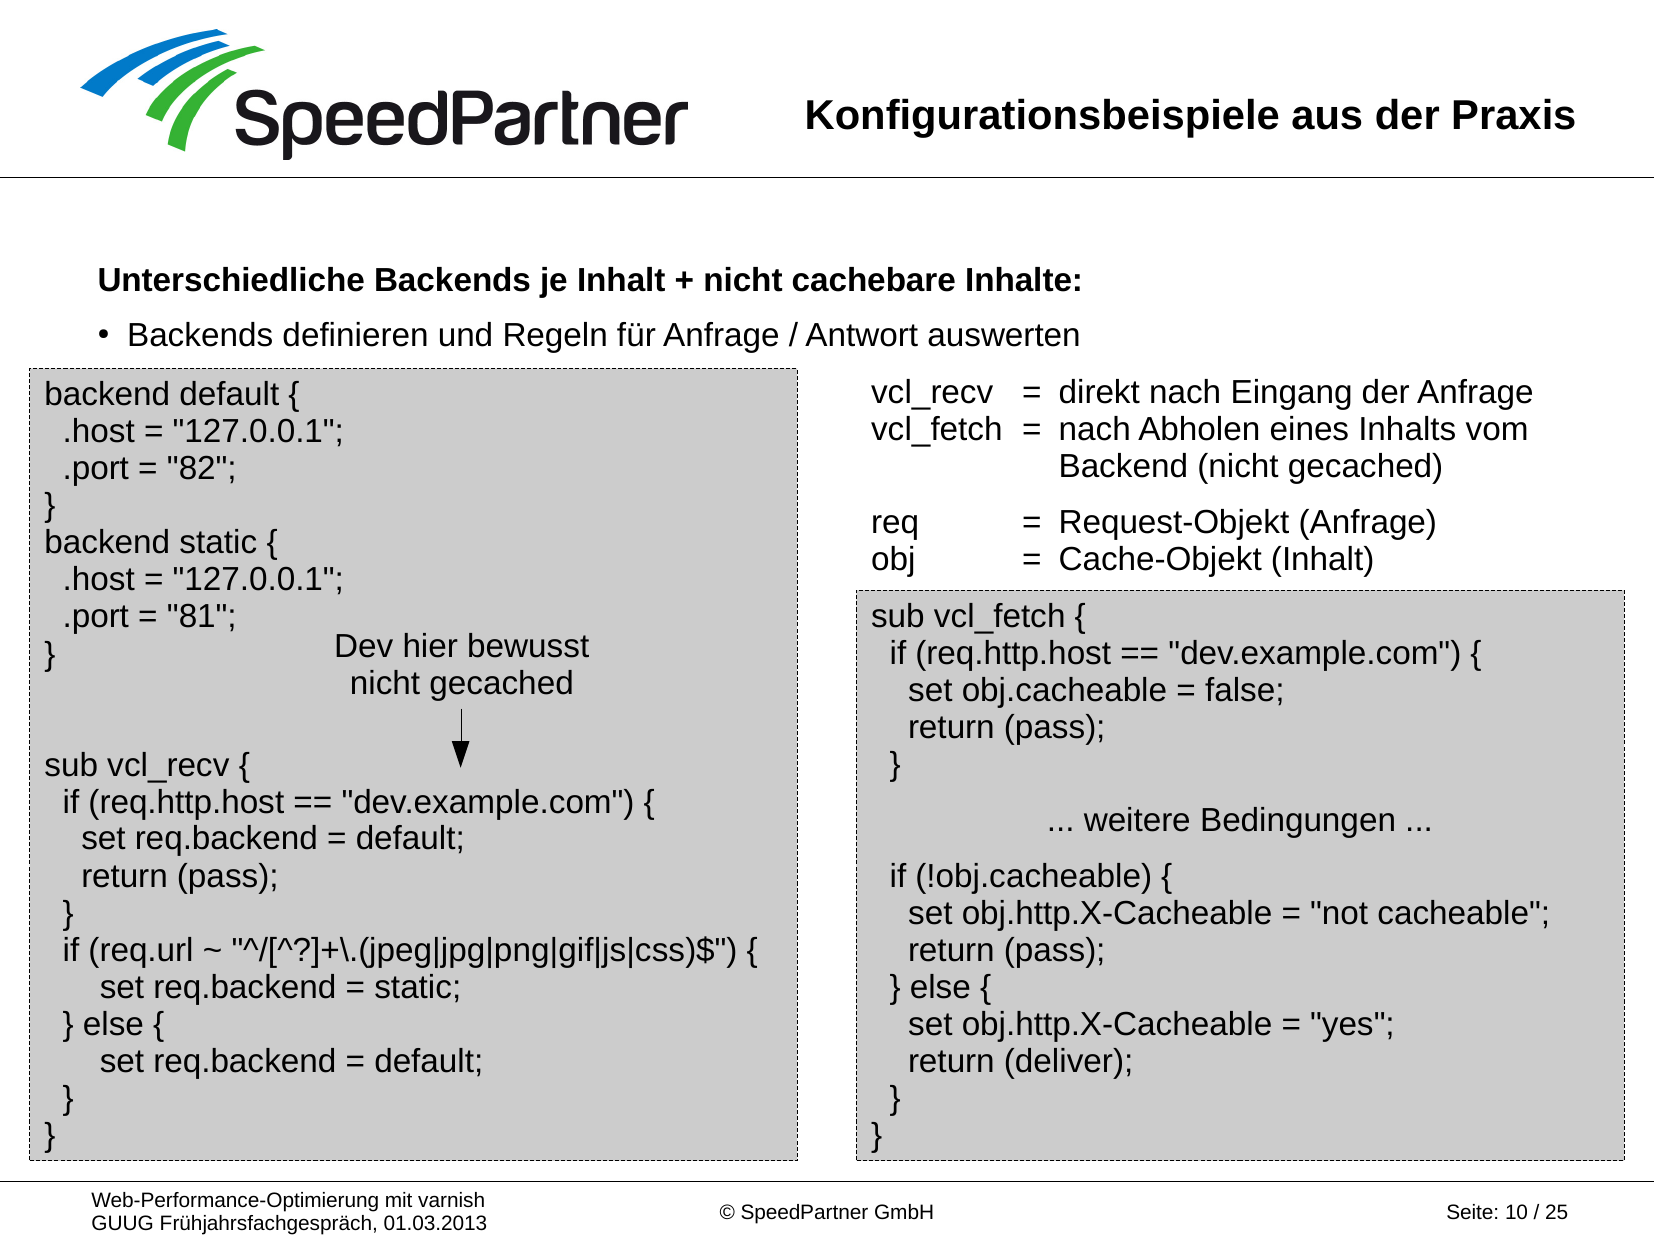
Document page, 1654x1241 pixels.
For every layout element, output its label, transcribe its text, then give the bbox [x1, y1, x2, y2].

text_box Dev hier bewusst nicht gecached [314, 620, 610, 709]
text_box Unterschiedliche Backends je Inhalt + nicht cachebare Inhalte: Backends definieren und Regeln für Anfrage / Antwort auswerten [82, 254, 1565, 1177]
text_box sub vcl_fetch { if (req.http.host == "dev.example.com") { set obj.cacheable = false; return (pass); } ... weitere Bedingungen ... if (!obj.cacheable) { set obj.http.X-Cacheable = "not cacheable"; return (pass); } else { set obj.http.X-Cacheable = "yes"; return (deliver); } } [856, 590, 1625, 1161]
text_box vcl_recv = direkt nach Eingang der Anfrage vcl_fetch = nach Abholen eines Inhalts vom Backend (nicht gecached) req = Request-Objekt (Anfrage) obj = Cache-Objekt (Inhalt) [856, 366, 1625, 585]
title Konfigurationsbeispiele aus der Praxis [590, 70, 1577, 160]
picture [80, 29, 688, 160]
text_box backend default { .host = "127.0.0.1"; .port = "82"; } backend static { .host = "127.0.0.1"; .port = "81"; } sub vcl_recv { if (req.http.host == "dev.example.com") { set req.backend = default; return (pass); } if (req.url ~ "^/[^?]+\.(jpeg|jpg|png|gif|js|css)$") { set req.backend = static; } else { set req.backend = default; } } [29, 368, 798, 1161]
